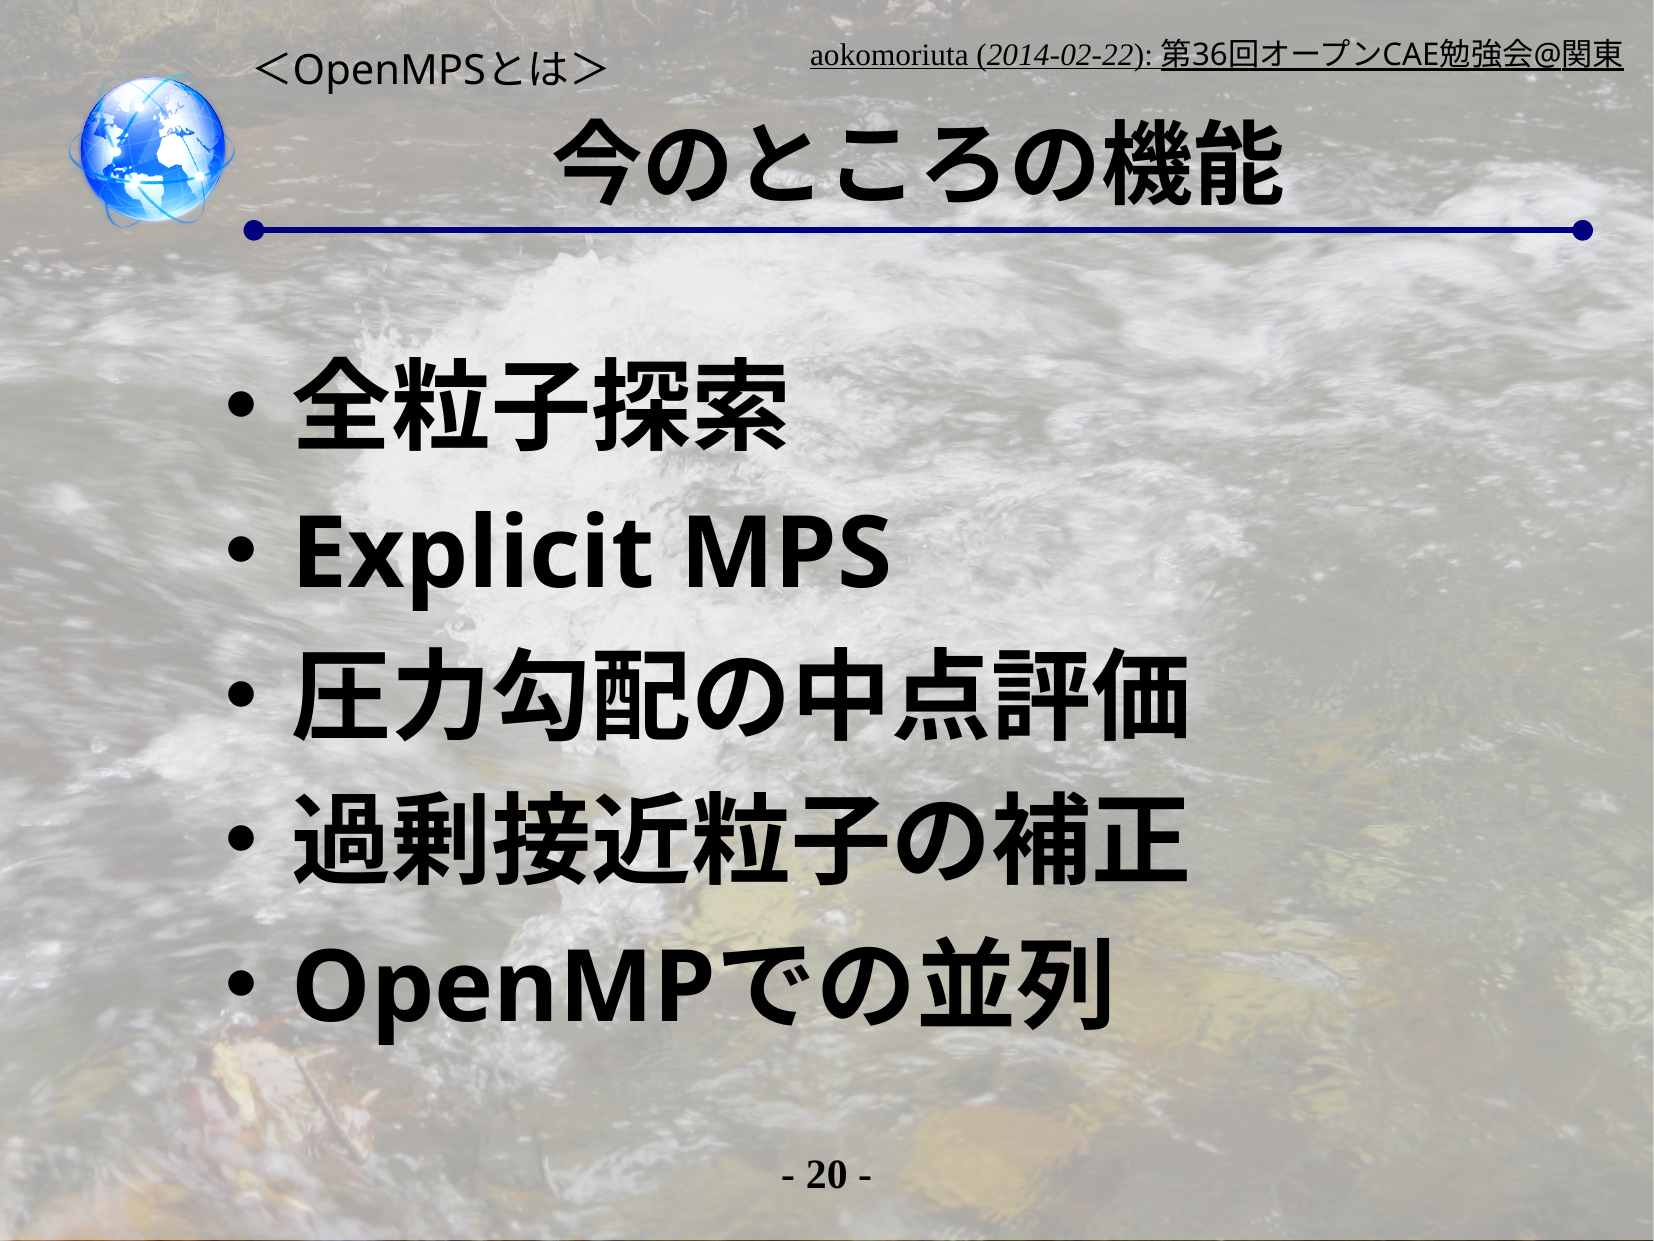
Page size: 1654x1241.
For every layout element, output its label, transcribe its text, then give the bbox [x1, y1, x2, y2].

picture [65, 64, 237, 236]
text_box ＜OpenMPSとは＞ [236, 28, 1004, 119]
title 今のところの機能 [265, 88, 1571, 227]
text_box ・全粒子探索 ・Explicit MPS ・圧力勾配の中点評価 ・過剰接近粒子の補正 ・OpenMPでの並列 [177, 318, 1607, 1084]
